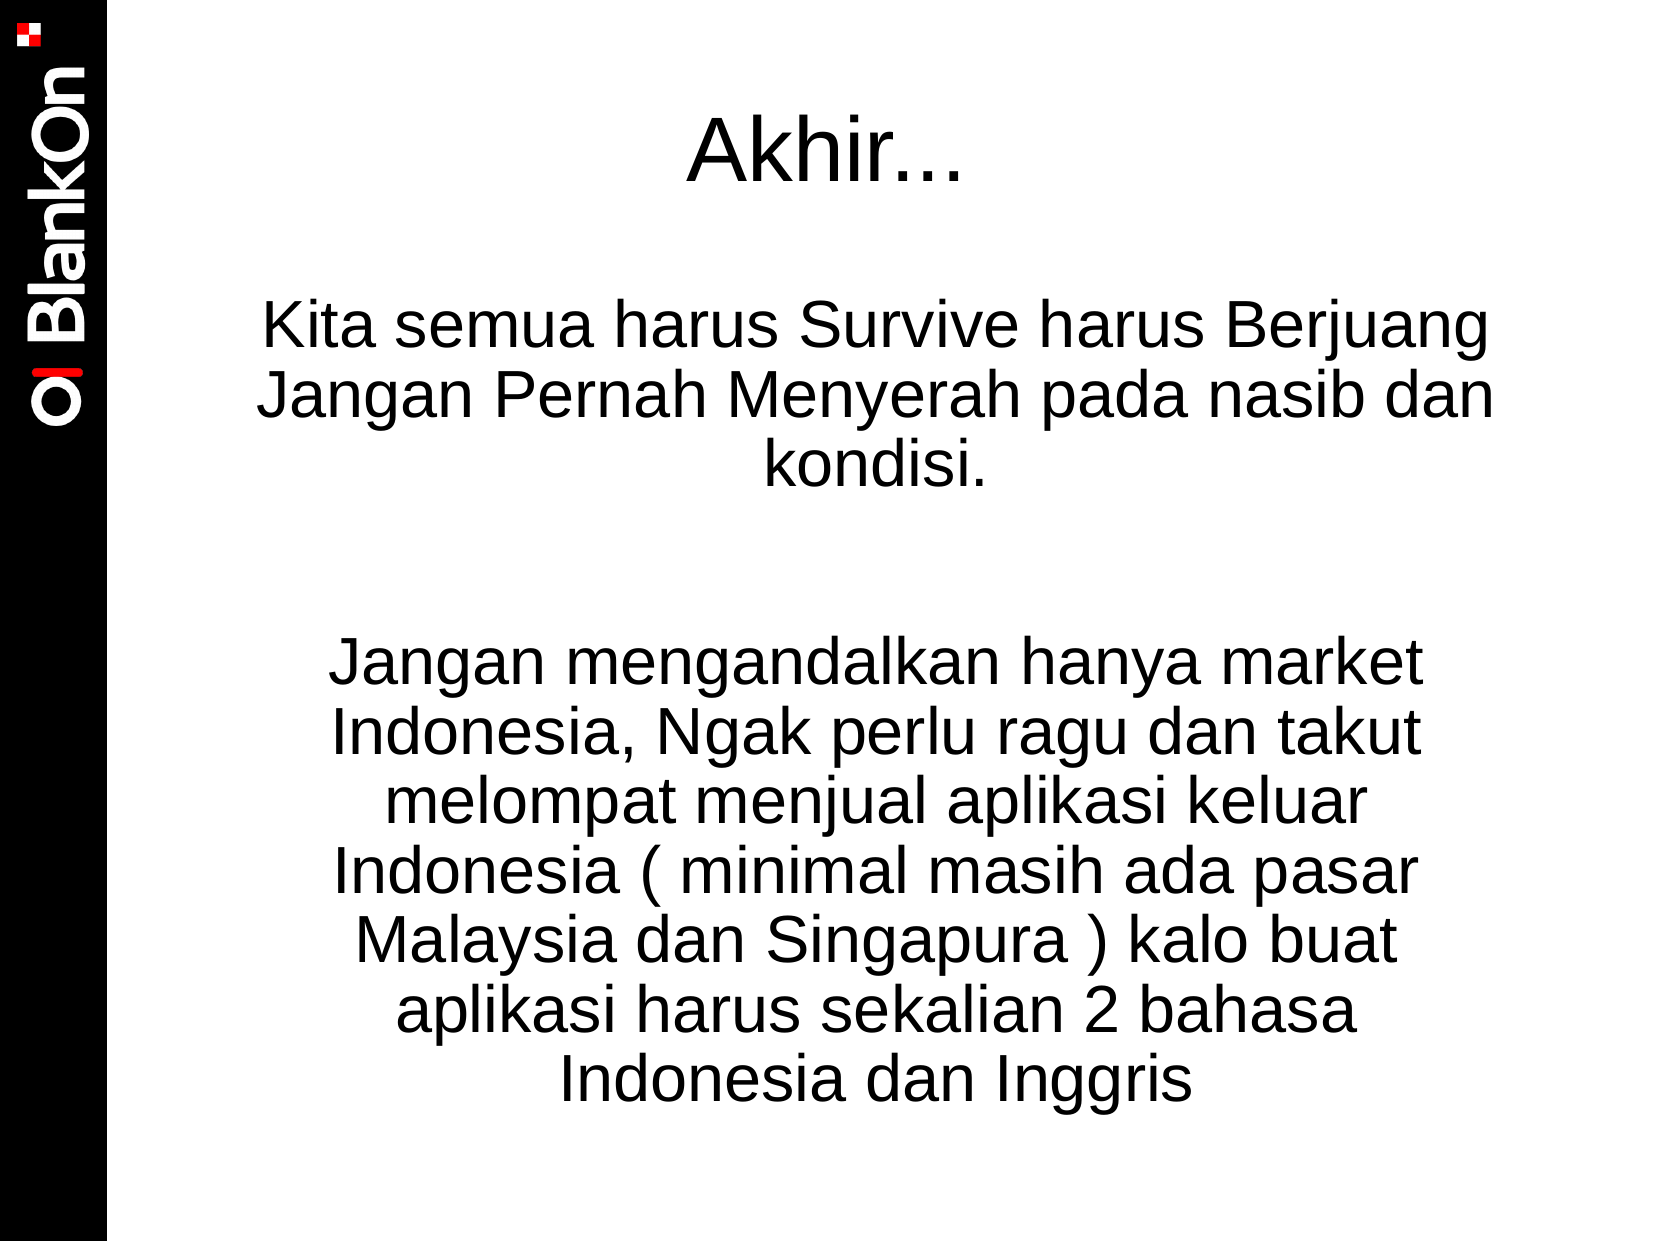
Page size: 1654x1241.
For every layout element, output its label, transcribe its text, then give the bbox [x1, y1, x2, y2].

subtitle Kita semua harus Survive harus Berjuang Jangan Pernah Menyerah pada nasib dan kondisi. Jangan mengandalkan hanya market Indonesia, Ngak perlu ragu dan takut melompat menjual aplikasi keluar Indonesia ( minimal masih ada pasar Malaysia dan Singapura ) kalo buat aplikasi harus sekalian 2 bahasa Indonesia dan Inggris [244, 289, 1509, 1119]
picture [17, 23, 89, 426]
text_box [0, 0, 107, 1241]
title Akhir... [82, 49, 1571, 257]
